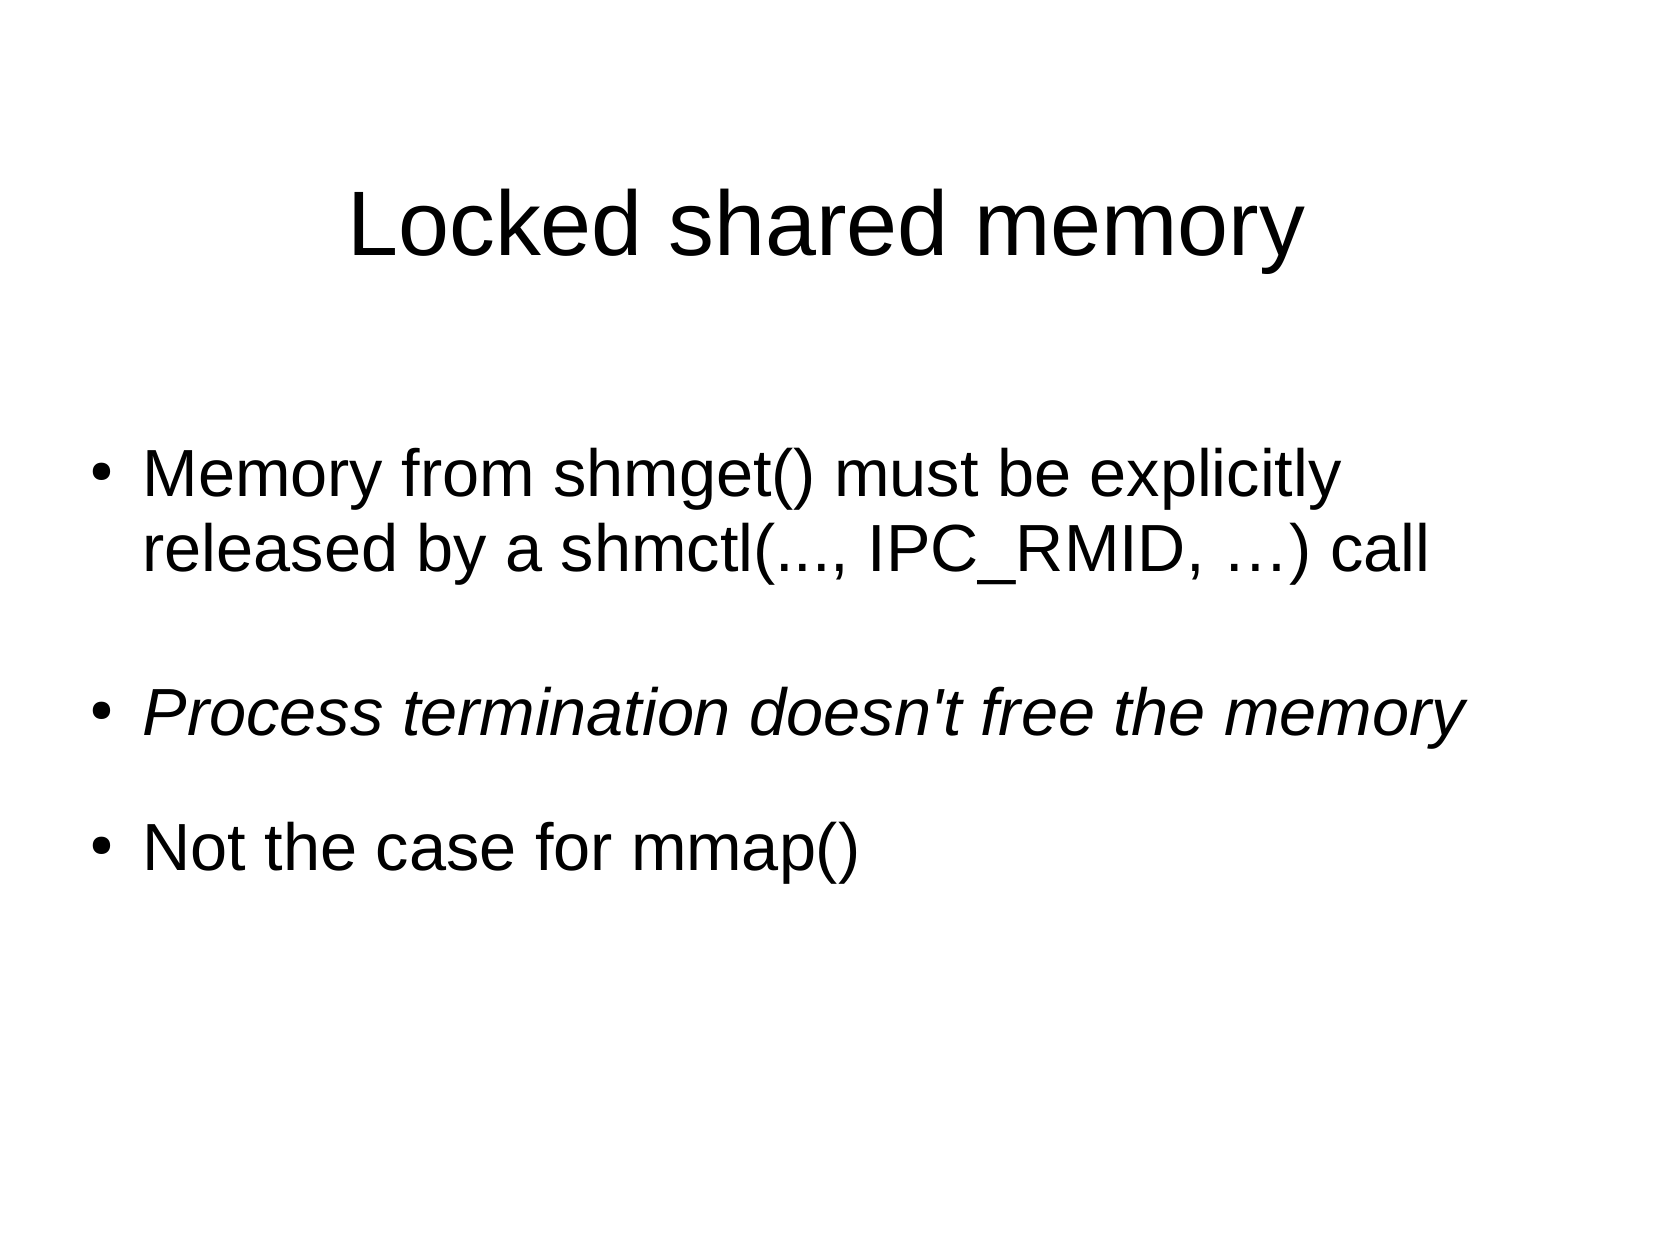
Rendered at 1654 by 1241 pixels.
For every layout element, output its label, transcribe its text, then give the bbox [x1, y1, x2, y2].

title Locked shared memory [82, 120, 1571, 328]
list Memory from shmget() must be explicitly released by a shmctl(..., IPC_RMID, …) call Process termination doesn't free the memory Not the case for mmap() [71, 241, 1561, 886]
